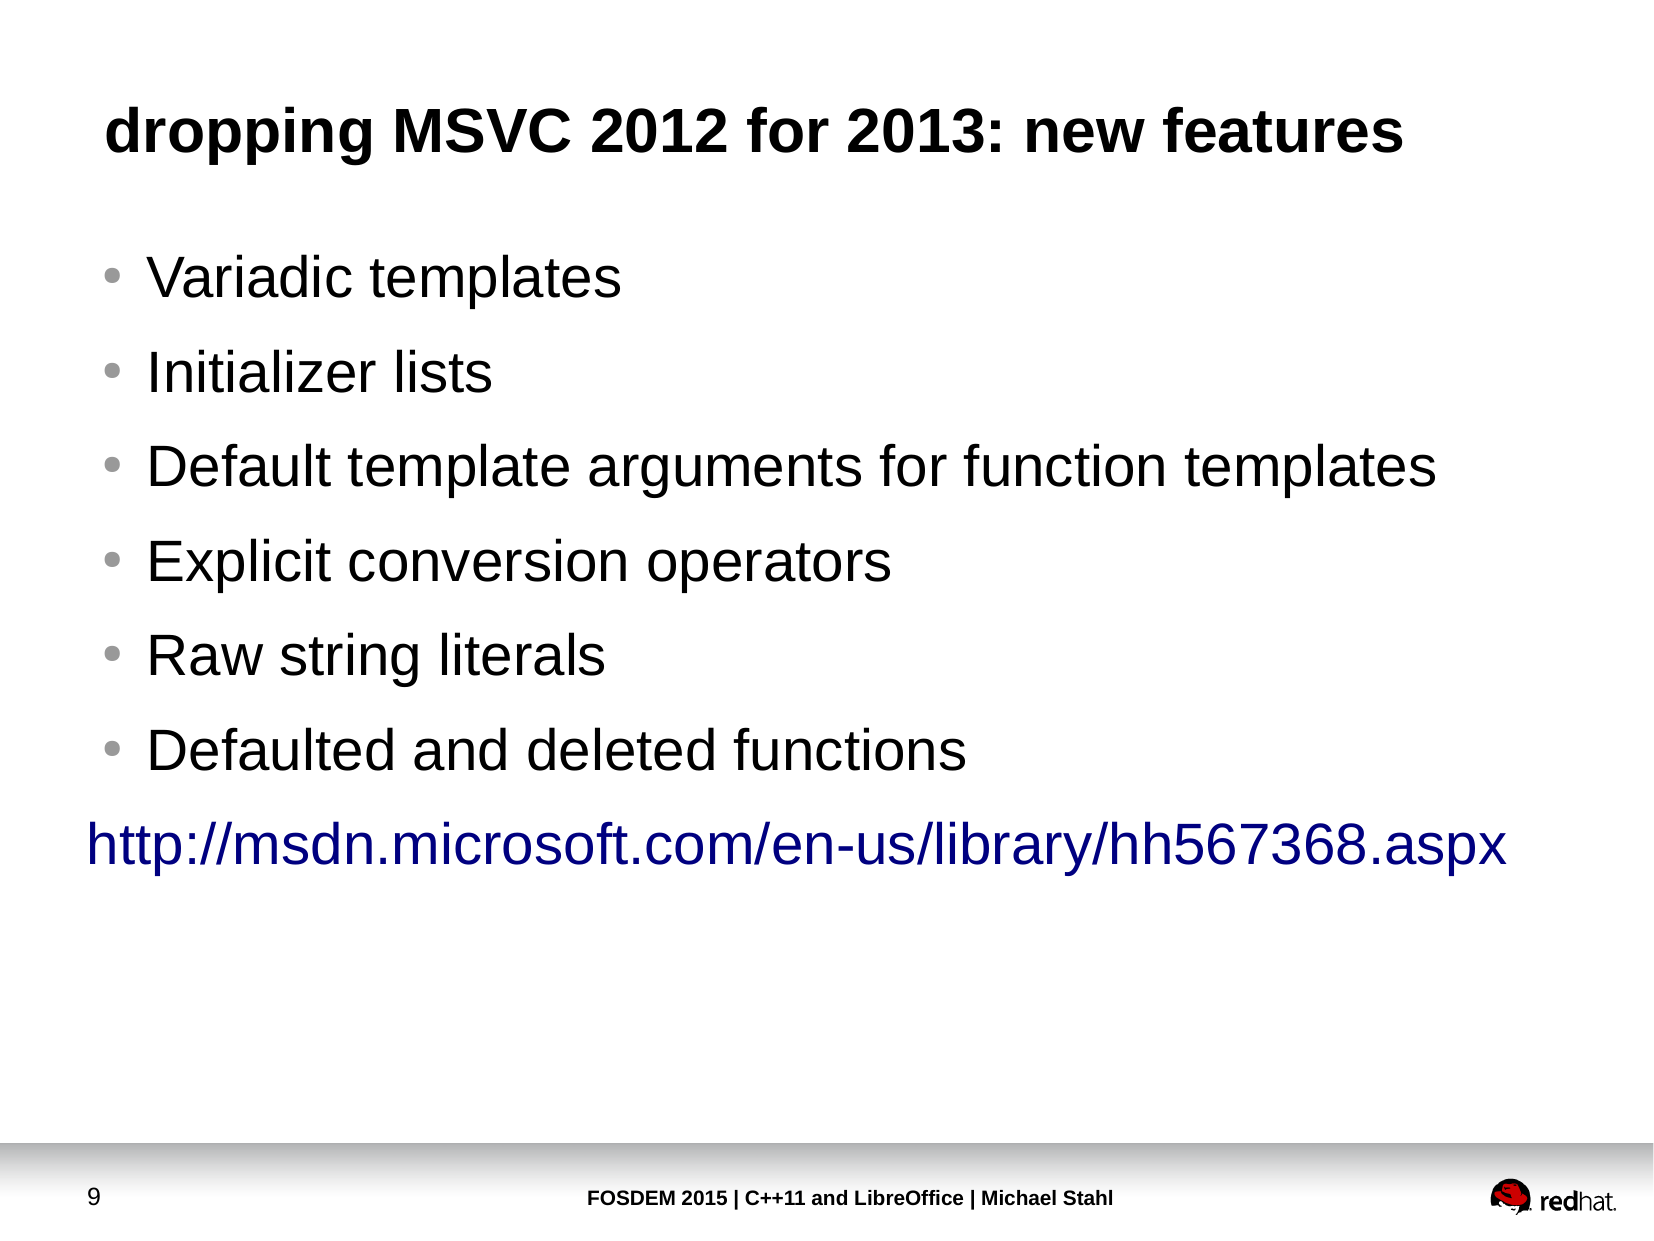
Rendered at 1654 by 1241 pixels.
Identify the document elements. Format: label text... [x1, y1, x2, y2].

picture [0, 1143, 1654, 1241]
title dropping MSVC 2012 for 2013: new features [82, 37, 1571, 226]
list Variadic templates Initializer lists Default template arguments for function templates Explicit conversion operators Raw string literals Defaulted and deleted functions http://msdn.microsoft.com/en-us/library/hh567368.aspx [86, 244, 1576, 1039]
